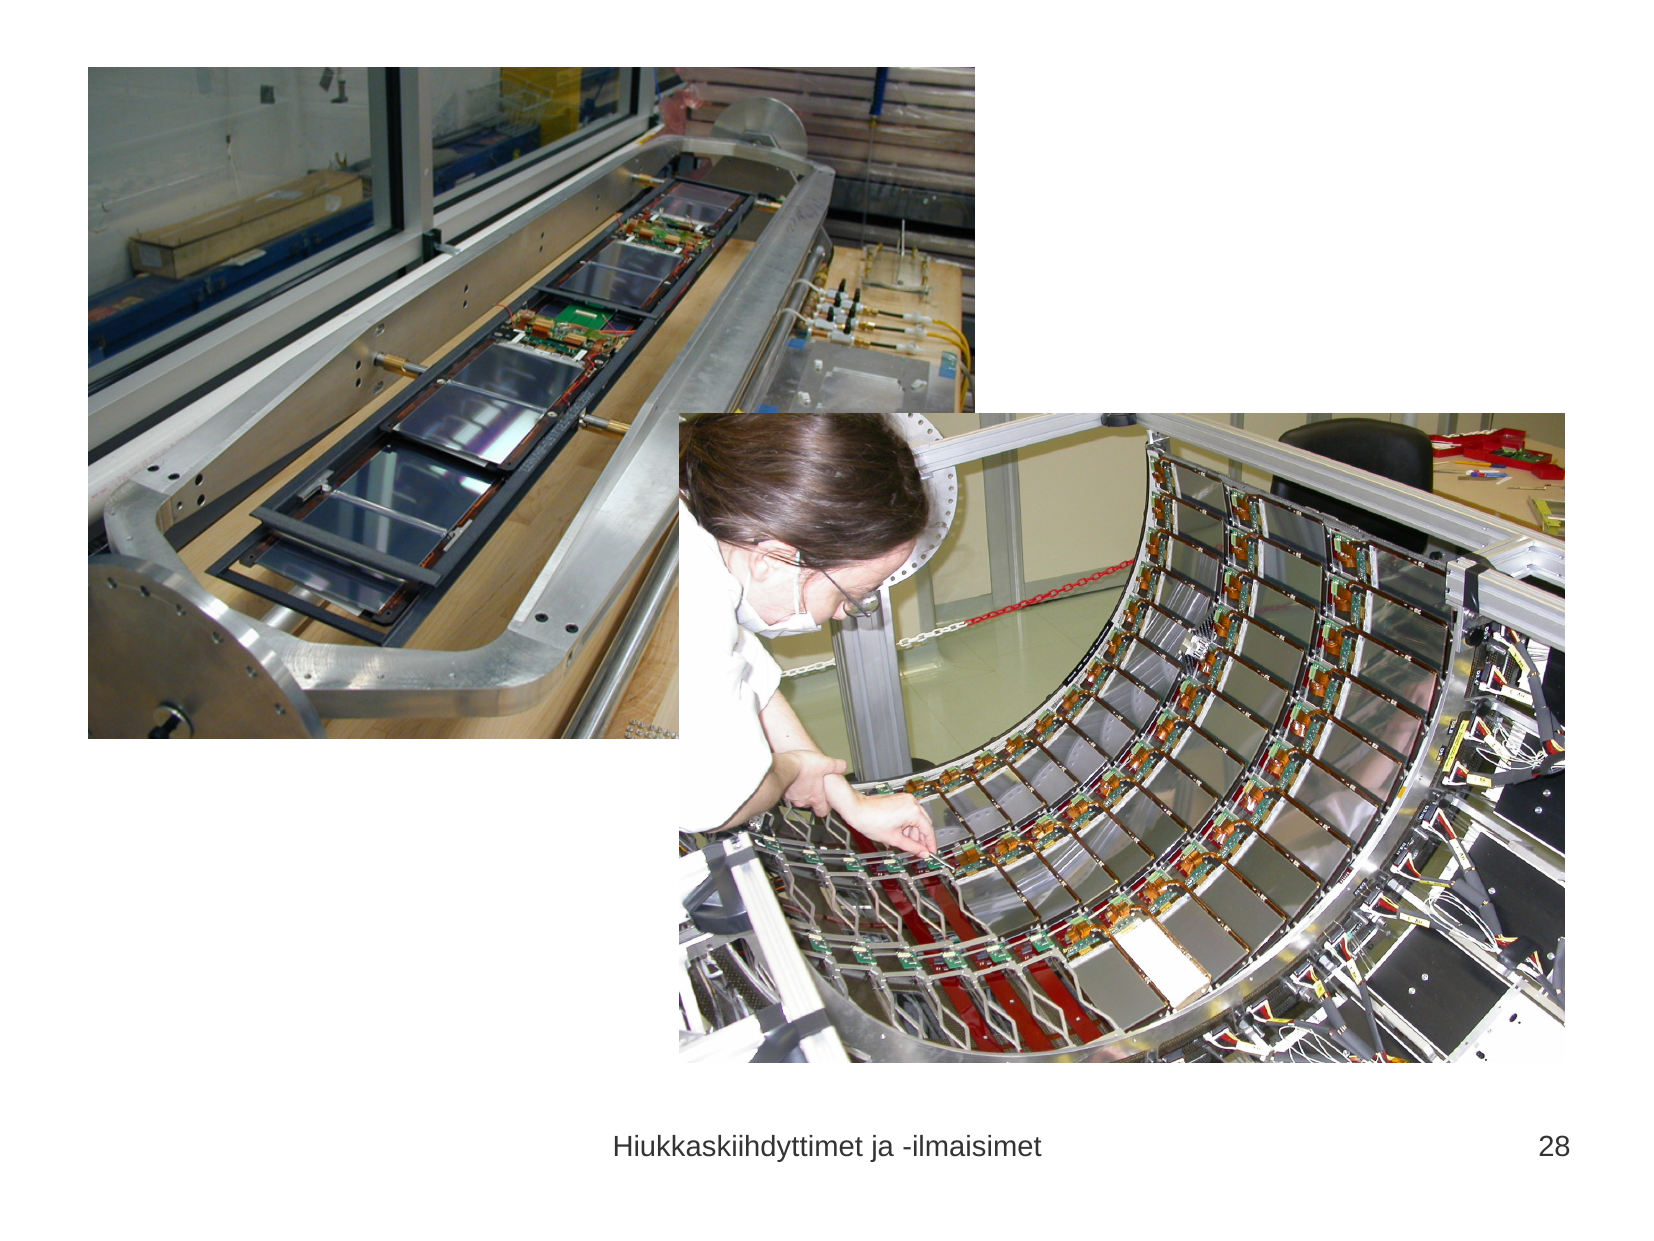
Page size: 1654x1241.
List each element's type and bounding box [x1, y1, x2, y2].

picture [88, 67, 1565, 1063]
